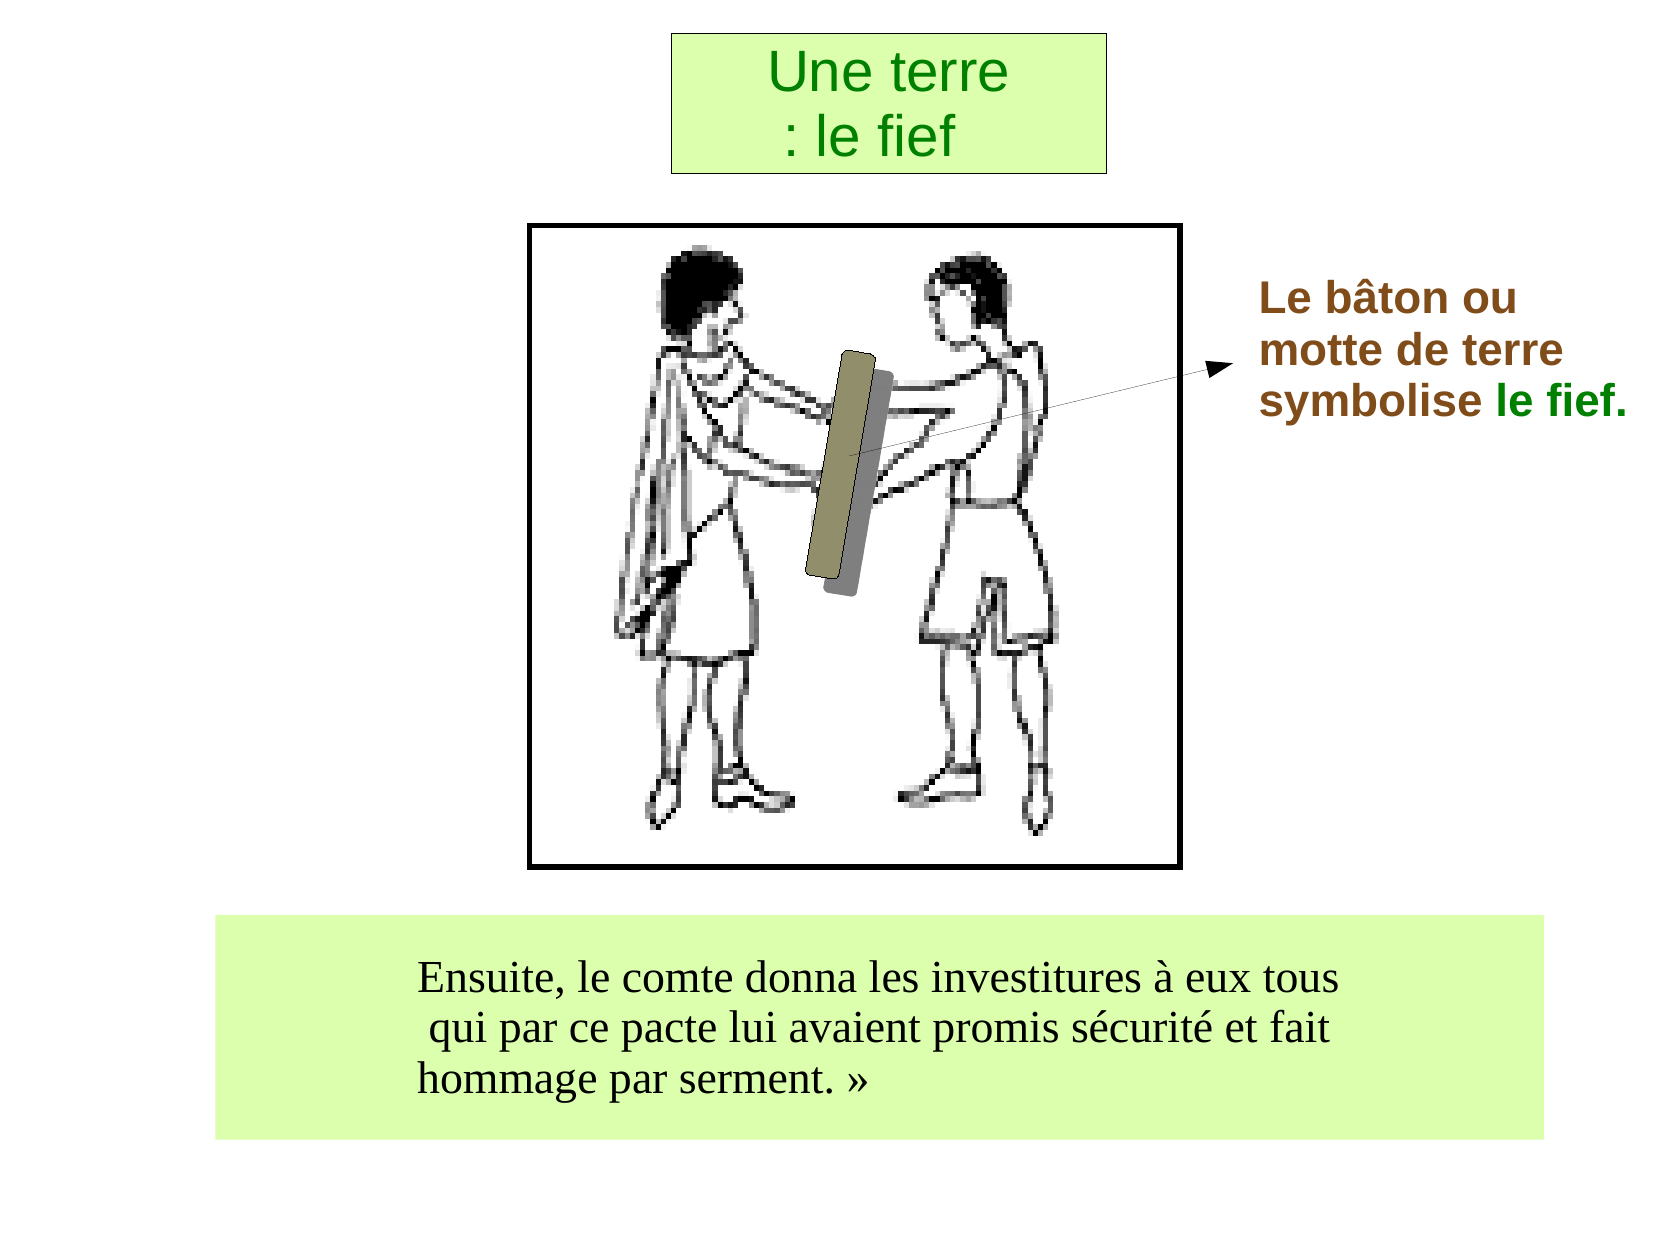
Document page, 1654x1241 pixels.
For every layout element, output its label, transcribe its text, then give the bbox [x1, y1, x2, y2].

text_box [805, 350, 876, 579]
text_box Ensuite, le comte donna les investitures à eux tous qui par ce pacte lui avaient promis sécurité et fait hommage par serment. » [215, 915, 1544, 1140]
text_box Une terre : le fief [671, 33, 1107, 174]
picture [527, 223, 1183, 870]
text_box Le bâton ou motte de terre symbolise le fief. [1243, 264, 1654, 437]
